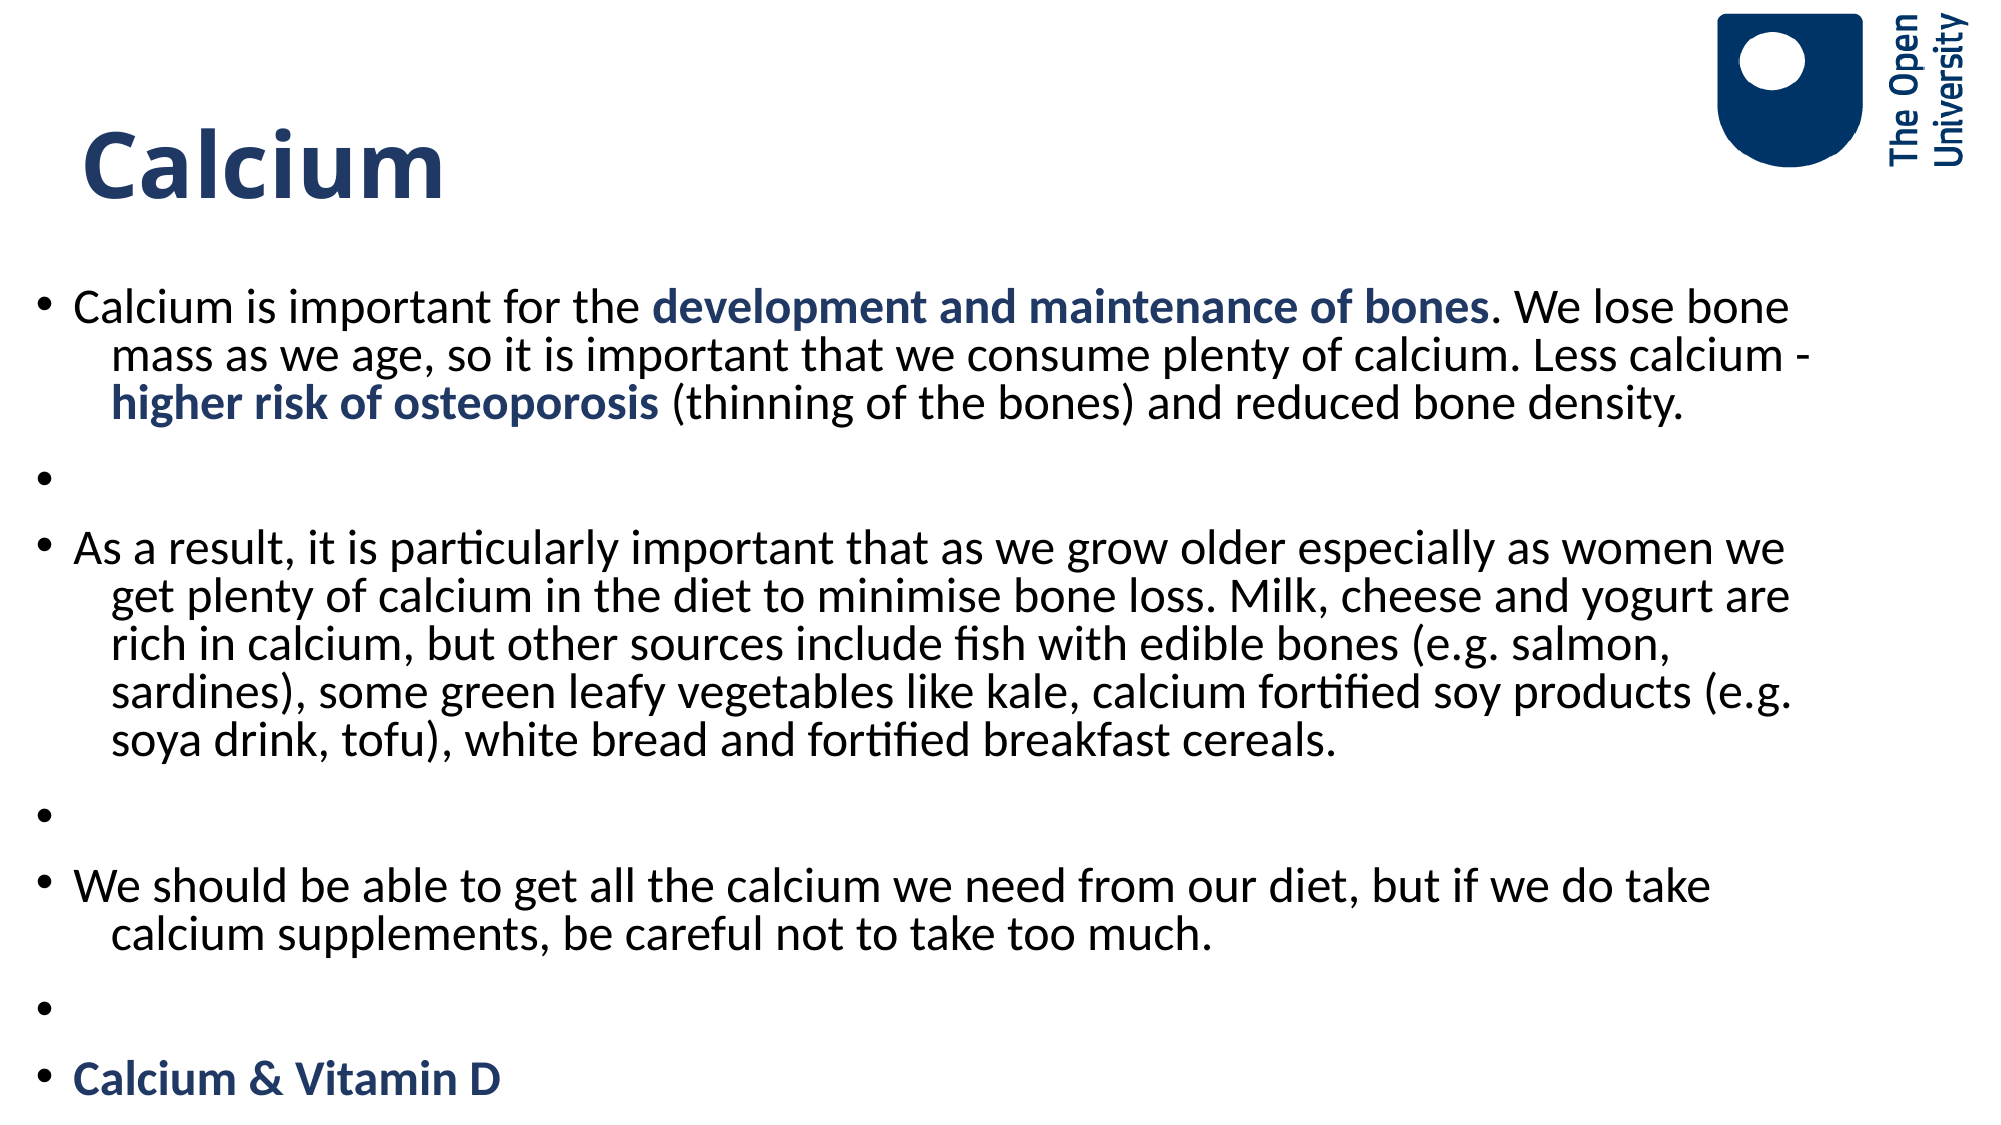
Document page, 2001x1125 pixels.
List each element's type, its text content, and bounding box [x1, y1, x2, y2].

picture [1716, 10, 1971, 170]
title Calcium [65, 60, 1791, 277]
list Calcium is important for the development and maintenance of bones. We lose bone mass as we age, so it is important that we consume plenty of calcium. Less calcium - higher risk of osteoporosis (thinning of the bones) and reduced bone density. As a result, it is particularly important that as we grow older especially as women we get plenty of calcium in the diet to minimise bone loss. Milk, cheese and yogurt are rich in calcium, but other sources include fish with edible bones (e.g. salmon, sardines), some green leafy vegetables like kale, calcium fortified soy products (e.g. soya drink, tofu), white bread and fortified breakfast cereals. We should be able to get all the calcium we need from our diet, but if we do take calcium supplements, be careful not to take too much. Calcium & Vitamin D [20, 277, 1863, 1115]
